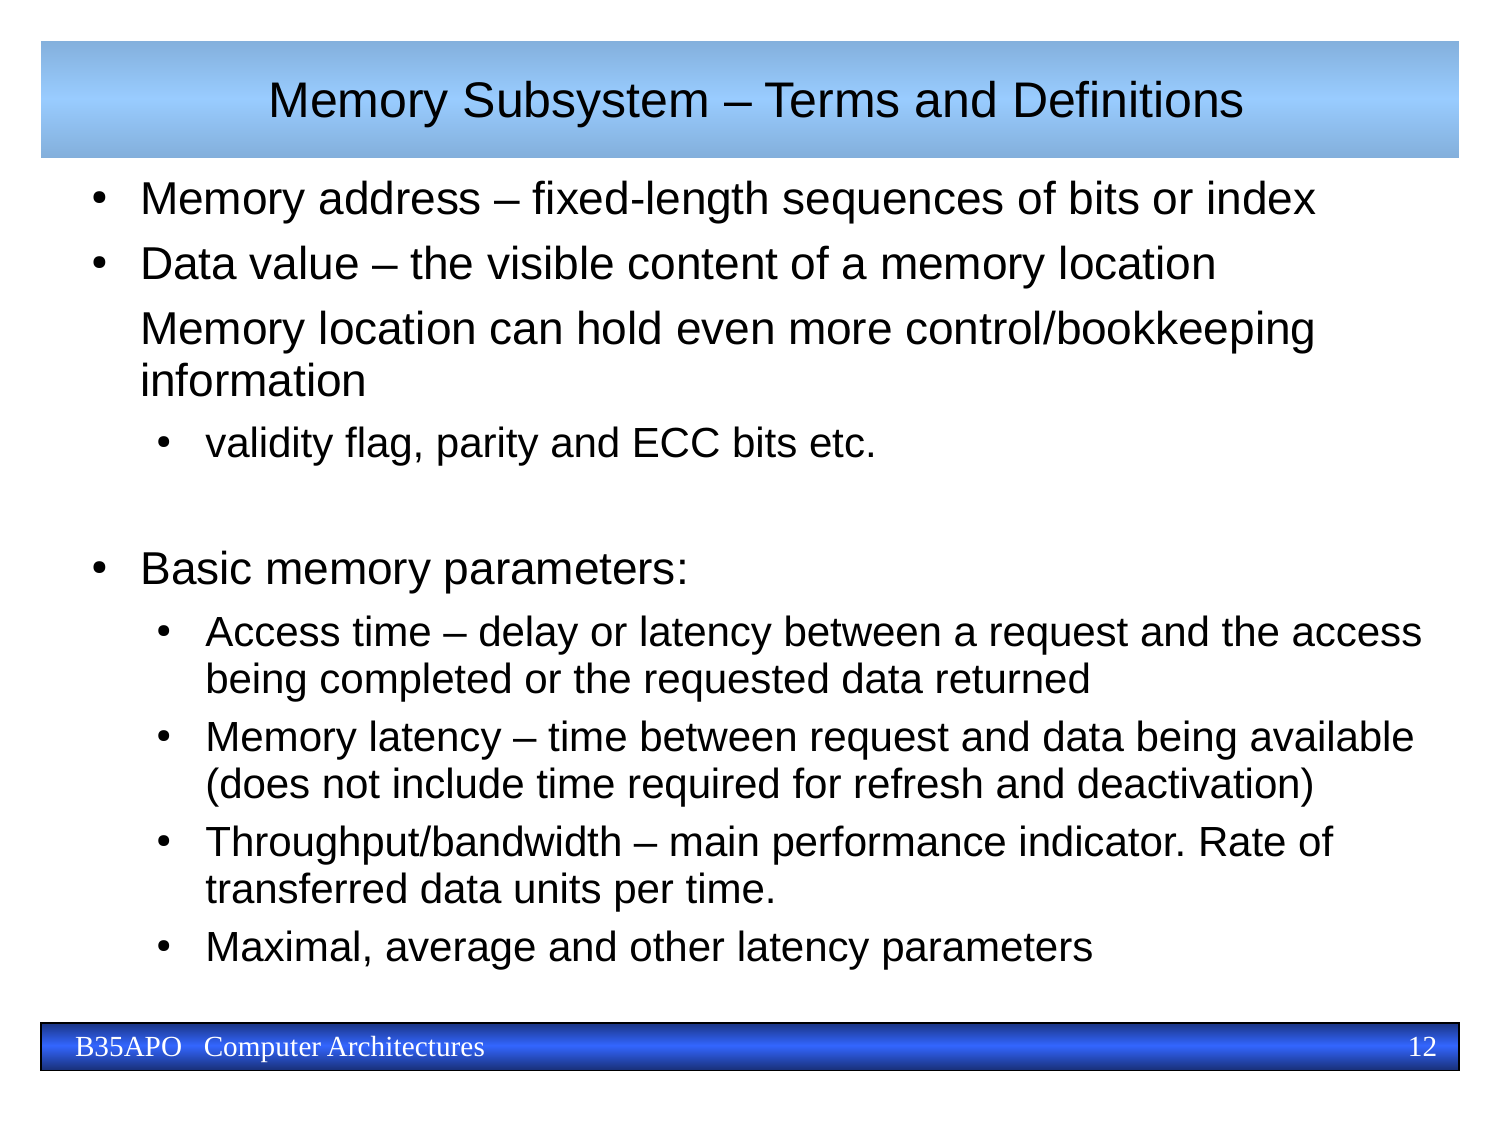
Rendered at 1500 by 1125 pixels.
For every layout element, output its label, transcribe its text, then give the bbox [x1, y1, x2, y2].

title Memory Subsystem – Terms and Definitions [41, 41, 1459, 158]
list Memory address – fixed-length sequences of bits or index Data value – the visible content of a memory location Memory location can hold even more control/bookkeeping information validity flag, parity and ECC bits etc. Basic memory parameters: Access time – delay or latency between a request and the access being completed or the requested data returned Memory latency – time between request and data being available (does not include time required for refresh and deactivation) Throughput/bandwidth – main performance indicator. Rate of transferred data units per time. Maximal, average and other latency parameters [75, 172, 1426, 1000]
